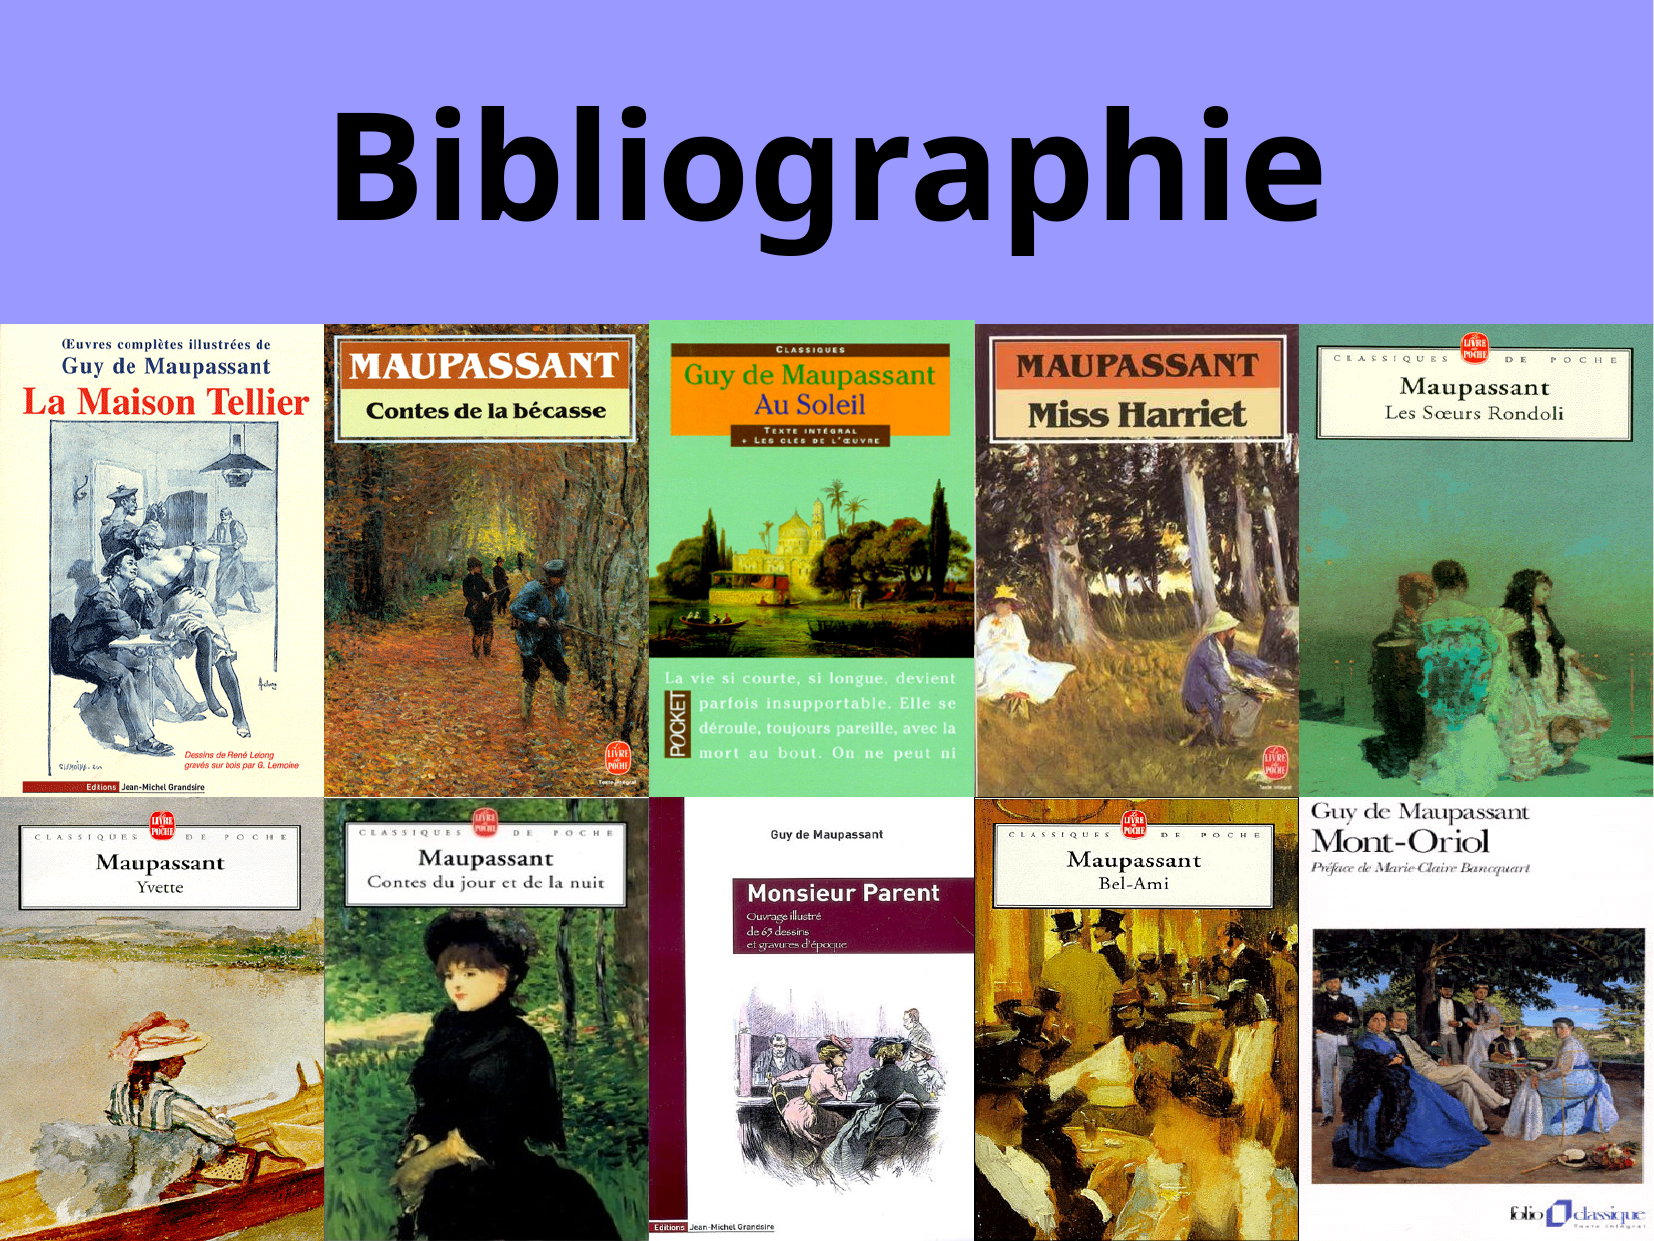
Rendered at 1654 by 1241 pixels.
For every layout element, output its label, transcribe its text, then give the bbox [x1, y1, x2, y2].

picture [0, 320, 1654, 1241]
title Bibliographie [0, 0, 1654, 324]
